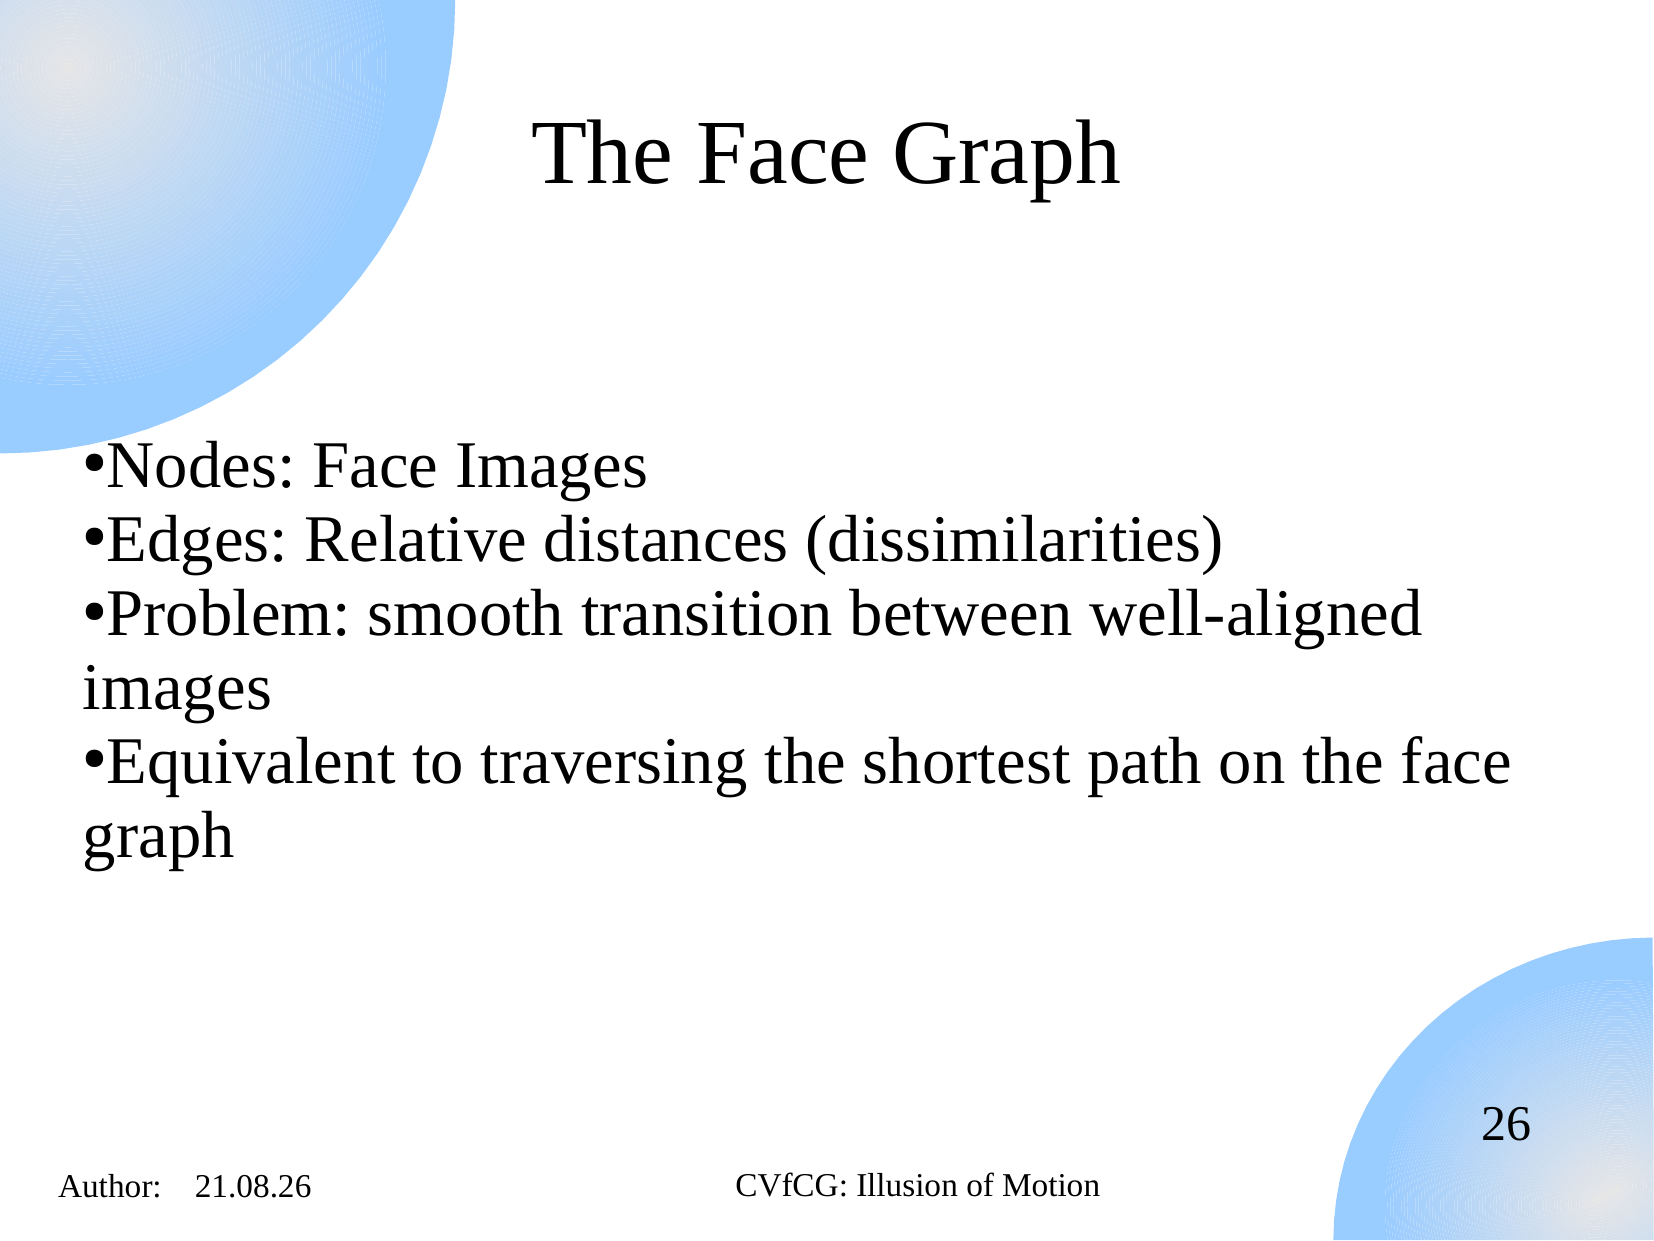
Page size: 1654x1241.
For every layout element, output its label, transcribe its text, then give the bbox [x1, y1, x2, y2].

title The Face Graph [82, 49, 1571, 257]
text_box <number> [1401, 1095, 1611, 1152]
subtitle Nodes: Face Images Edges: Relative distances (dissimilarities) Problem: smooth transition between well-aligned images Equivalent to traversing the shortest path on the face graph [82, 290, 1571, 1010]
text_box CVfCG: Illusion of Motion [735, 1166, 1346, 1204]
